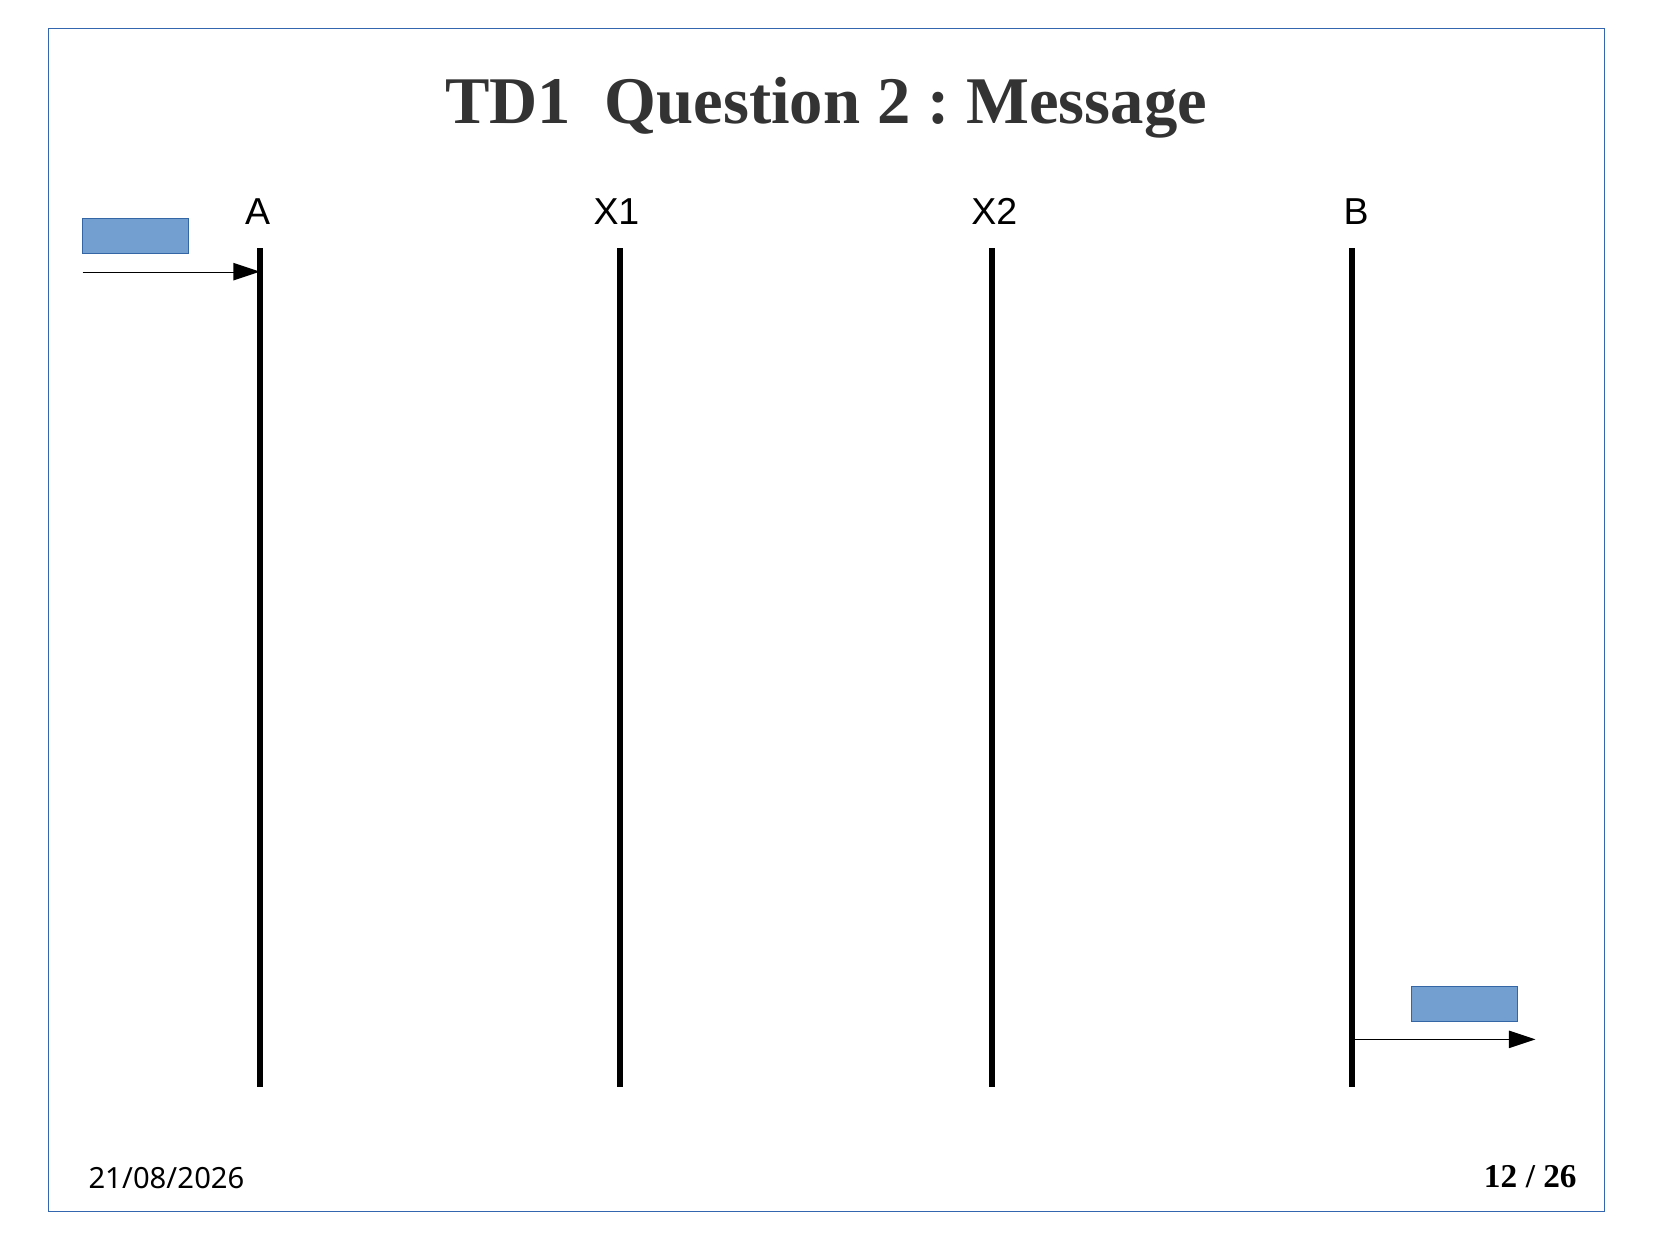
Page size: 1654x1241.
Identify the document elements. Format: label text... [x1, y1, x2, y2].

text_box [1411, 986, 1518, 1022]
text_box B [1328, 183, 1400, 240]
text_box [82, 218, 189, 254]
text_box X1 [578, 183, 686, 260]
title TD1 Question 2 : Message [88, 61, 1565, 142]
text_box X2 [956, 183, 1046, 249]
text_box A [230, 183, 302, 240]
